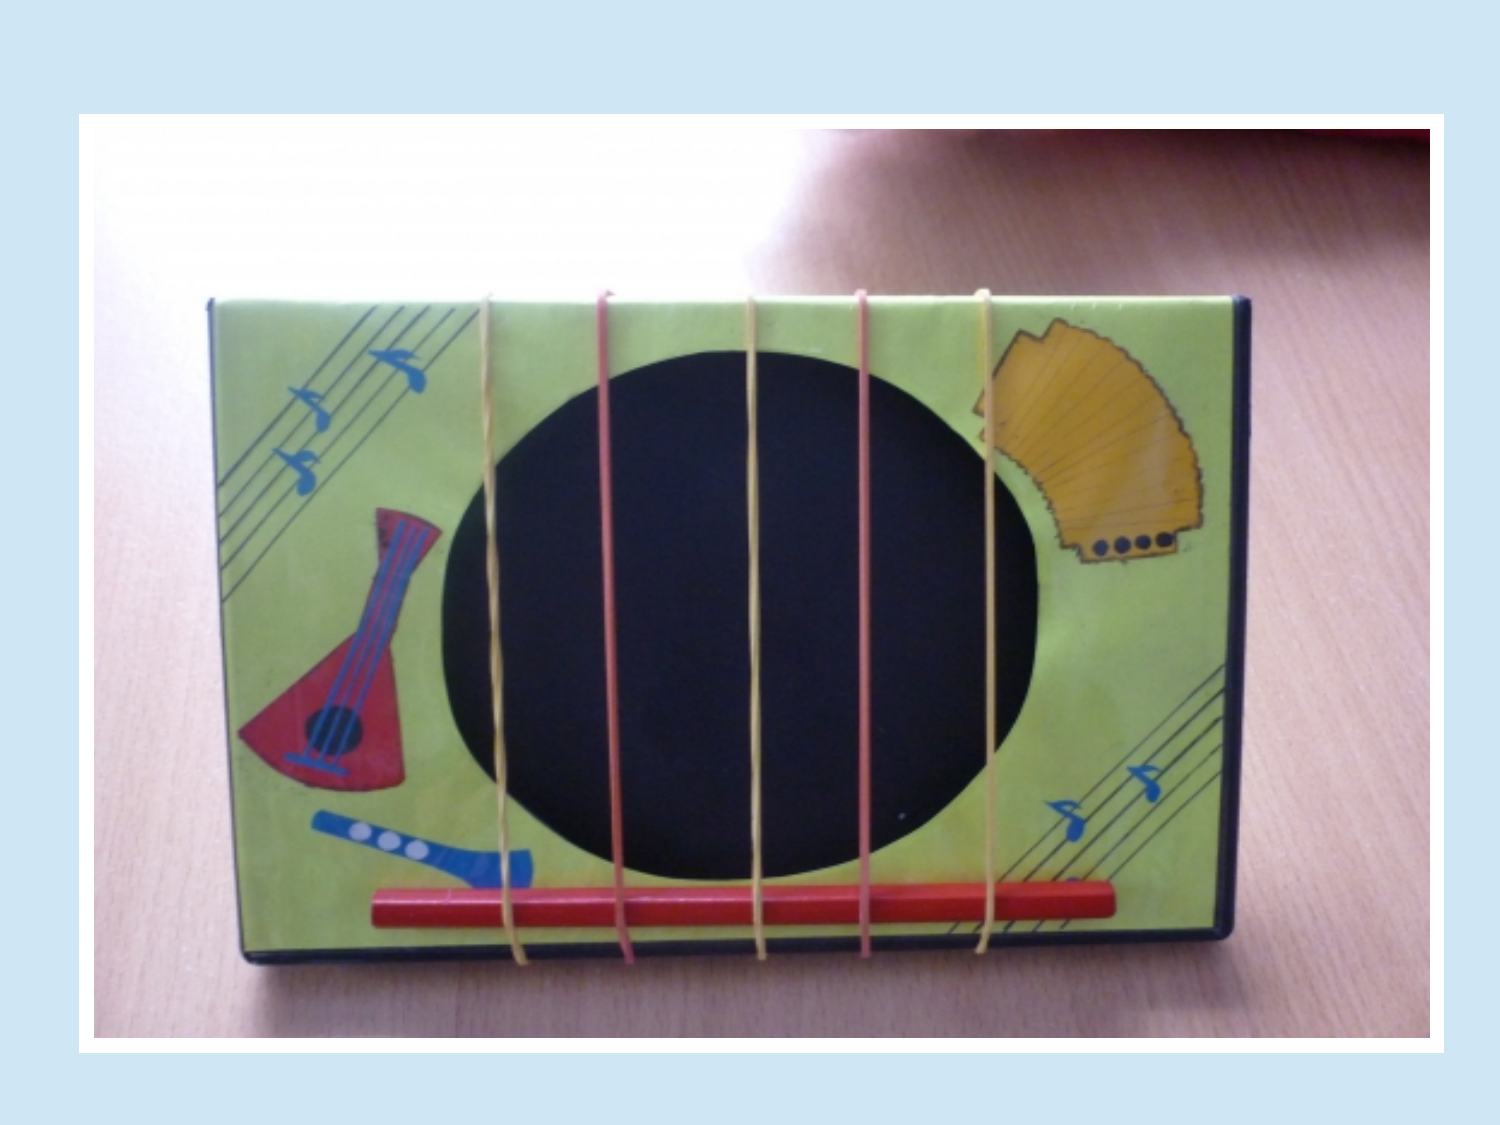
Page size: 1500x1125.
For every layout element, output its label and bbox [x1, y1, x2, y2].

picture [93, 128, 1430, 1039]
